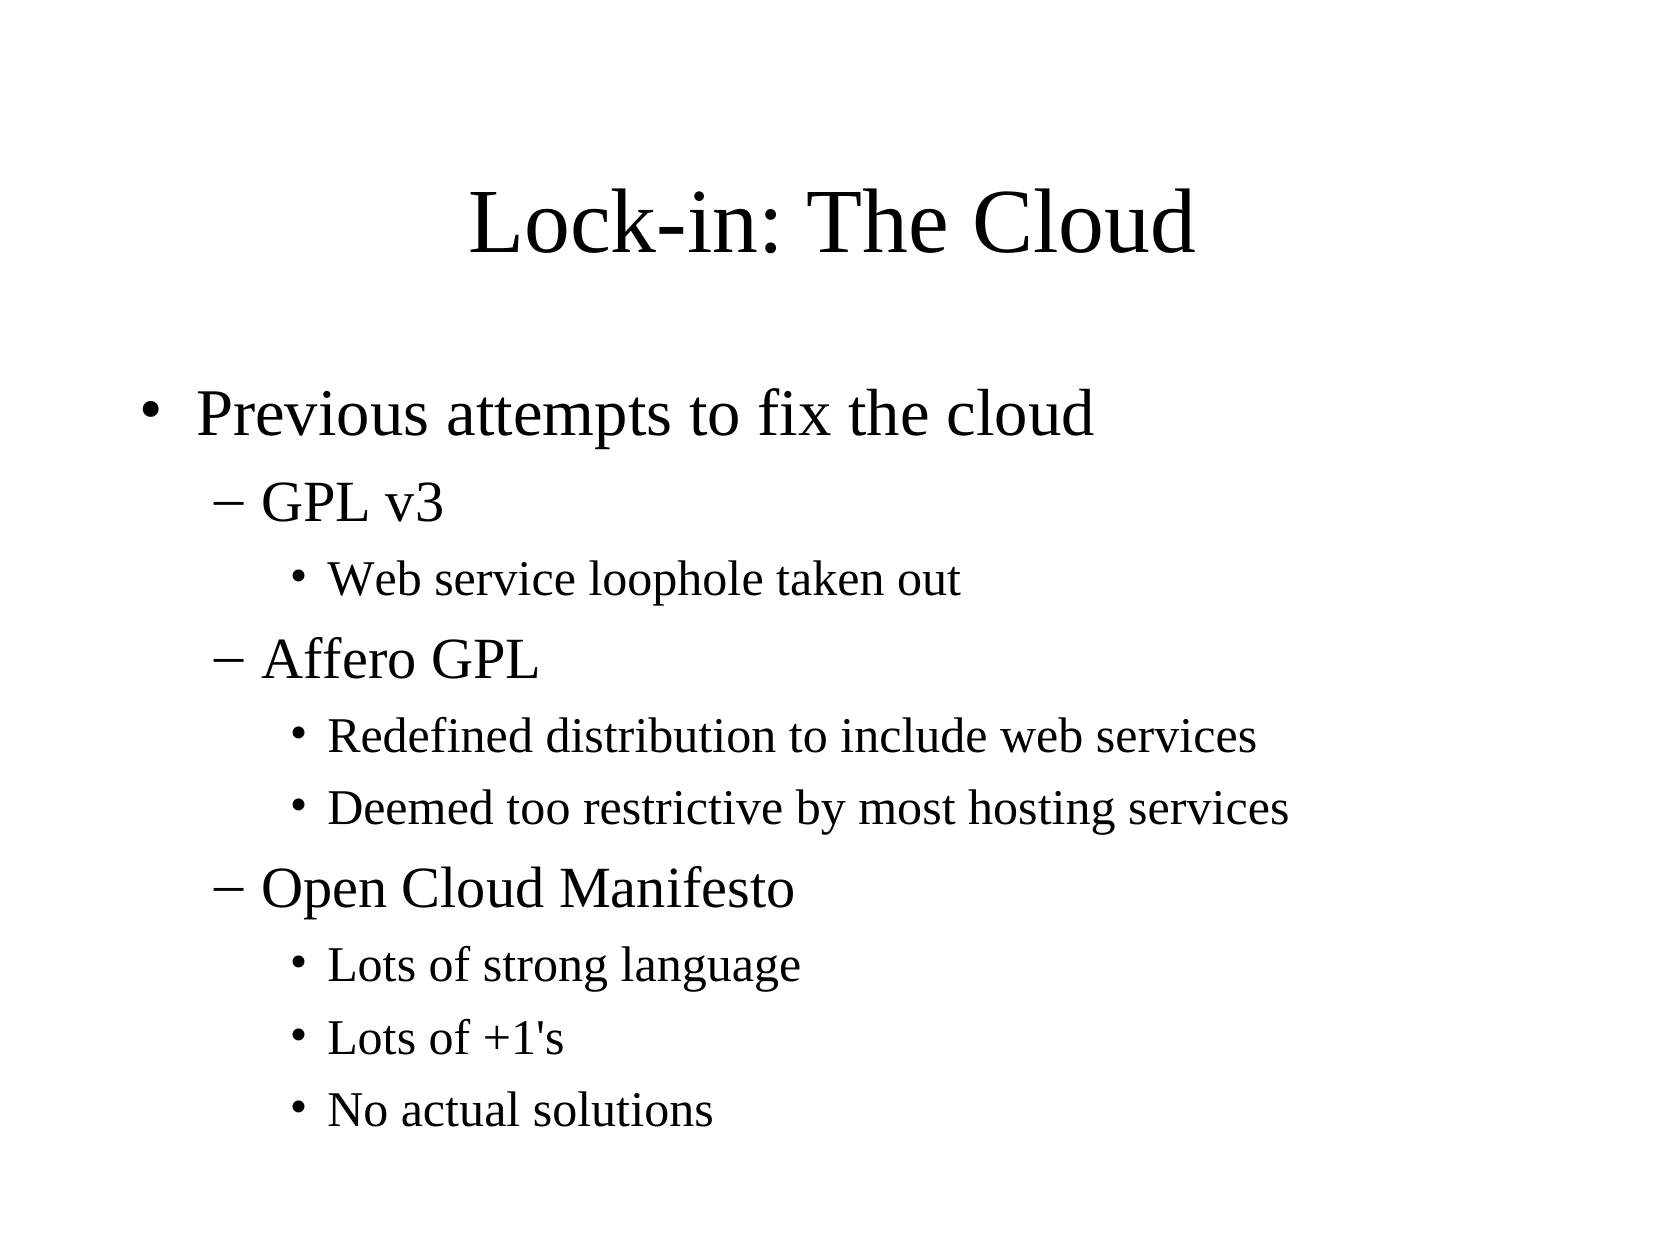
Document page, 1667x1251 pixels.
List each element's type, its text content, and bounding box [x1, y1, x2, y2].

title Lock-in: The Cloud [124, 110, 1542, 320]
list Previous attempts to fix the cloud GPL v3 Web service loophole taken out Affero GPL Redefined distribution to include web services Deemed too restrictive by most hosting services Open Cloud Manifesto Lots of strong language Lots of +1's No actual solutions [124, 360, 1542, 1230]
